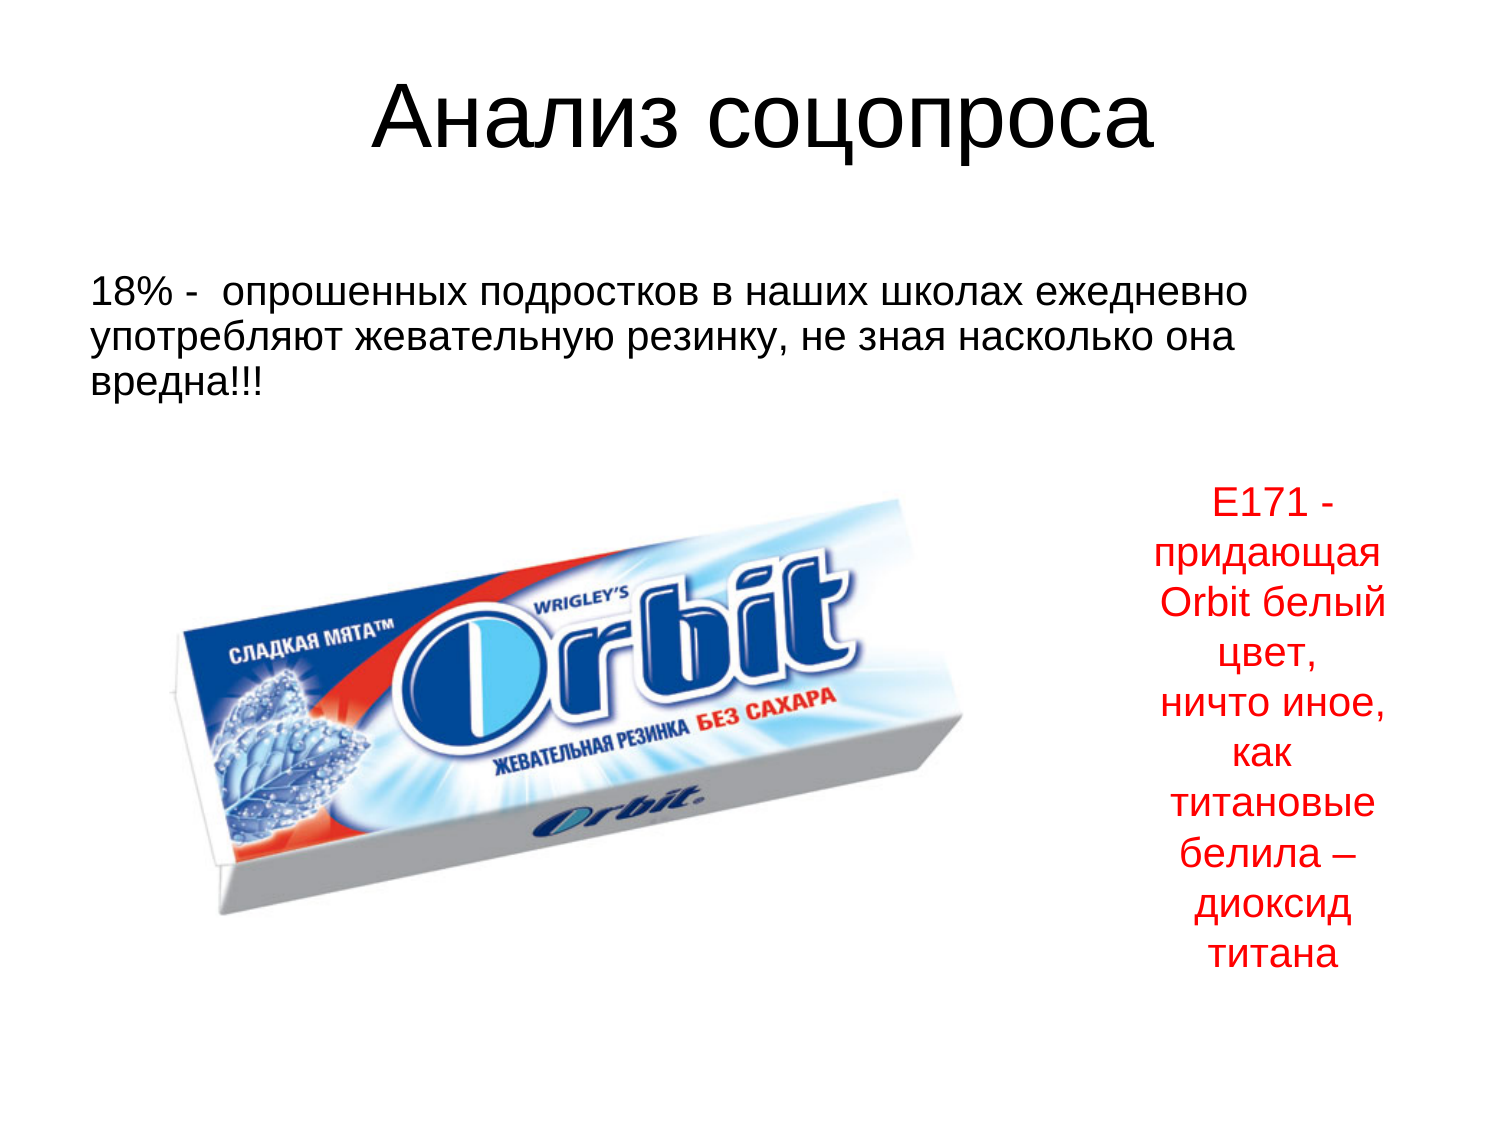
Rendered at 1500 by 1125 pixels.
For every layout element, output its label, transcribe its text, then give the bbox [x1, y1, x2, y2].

picture [135, 467, 998, 943]
text_box Анализ соцопроса [88, 31, 1439, 174]
text_box 18% - опрошенных подростков в наших школах ежедневно употребляют жевательную резинку, не зная насколько она вредна!!! [75, 262, 1426, 368]
text_box Е171 - придающая Orbit белый цвет, ничто иное, как титановые белила – диоксид титана [1116, 467, 1431, 984]
